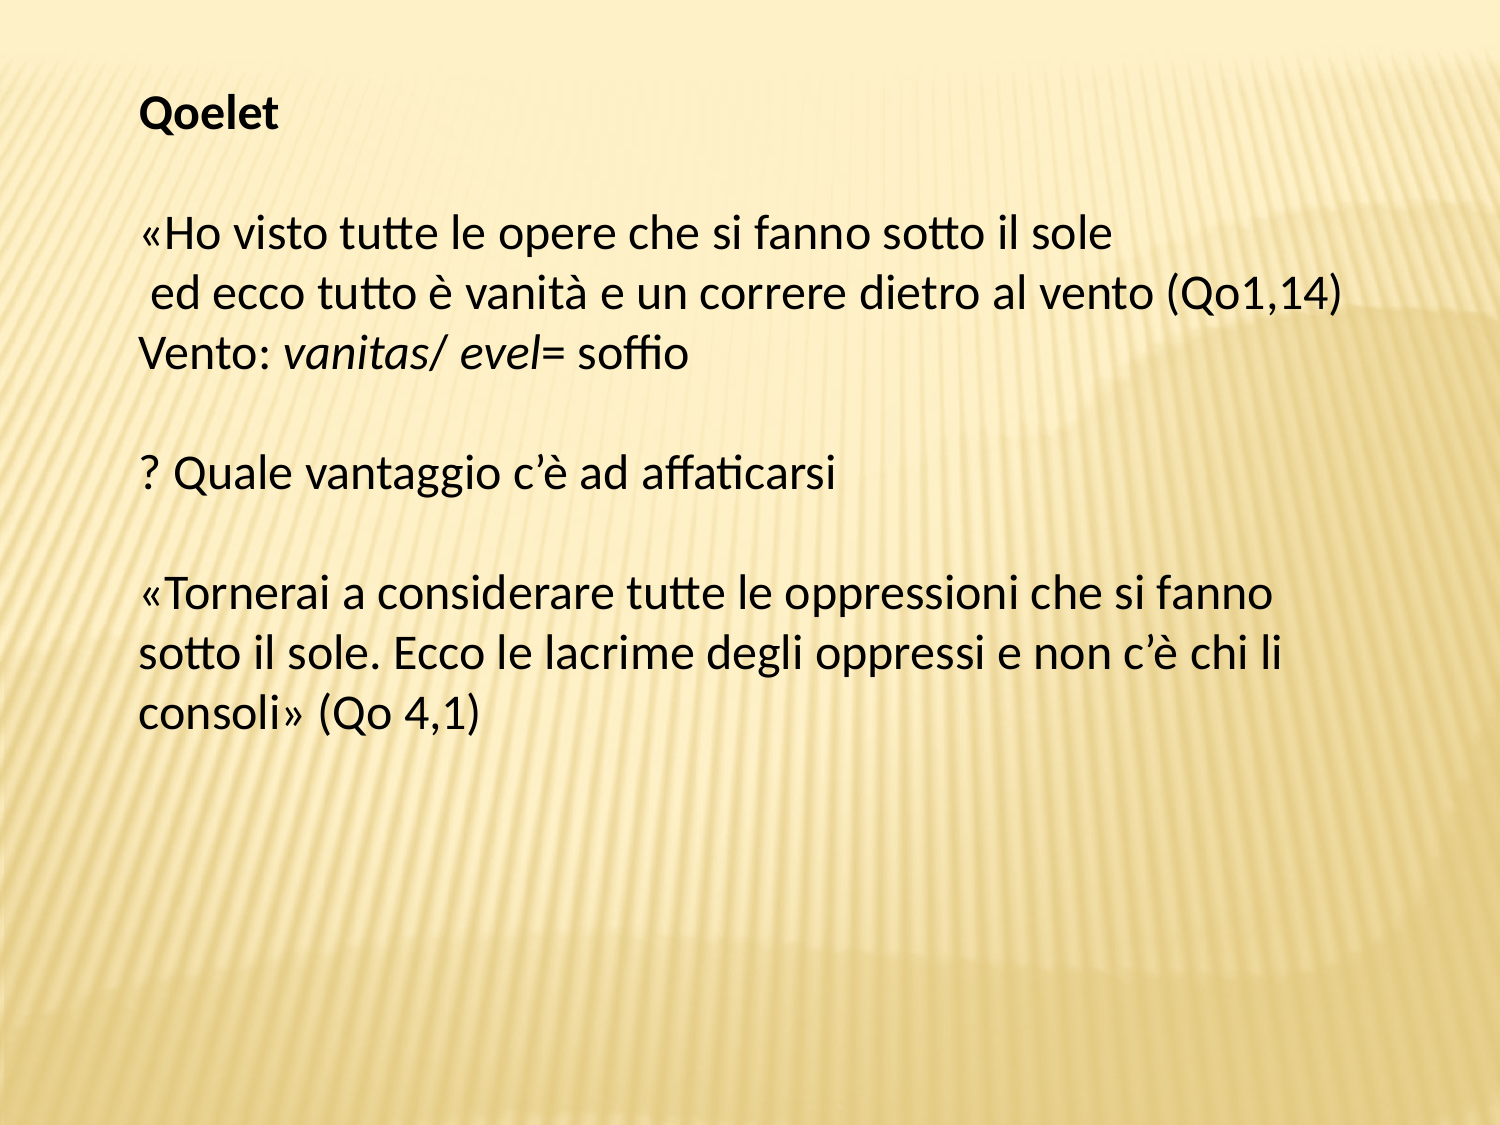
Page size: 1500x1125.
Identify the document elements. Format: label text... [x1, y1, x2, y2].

text_box Qoelet «Ho visto tutte le opere che si fanno sotto il sole ed ecco tutto è vanità e un correre dietro al vento (Qo1,14) Vento: vanitas/ evel= soffio ? Quale vantaggio c’è ad affaticarsi «Tornerai a considerare tutte le oppressioni che si fanno sotto il sole. Ecco le lacrime degli oppressi e non c’è chi li consoli» (Qo 4,1) [123, 71, 1377, 754]
